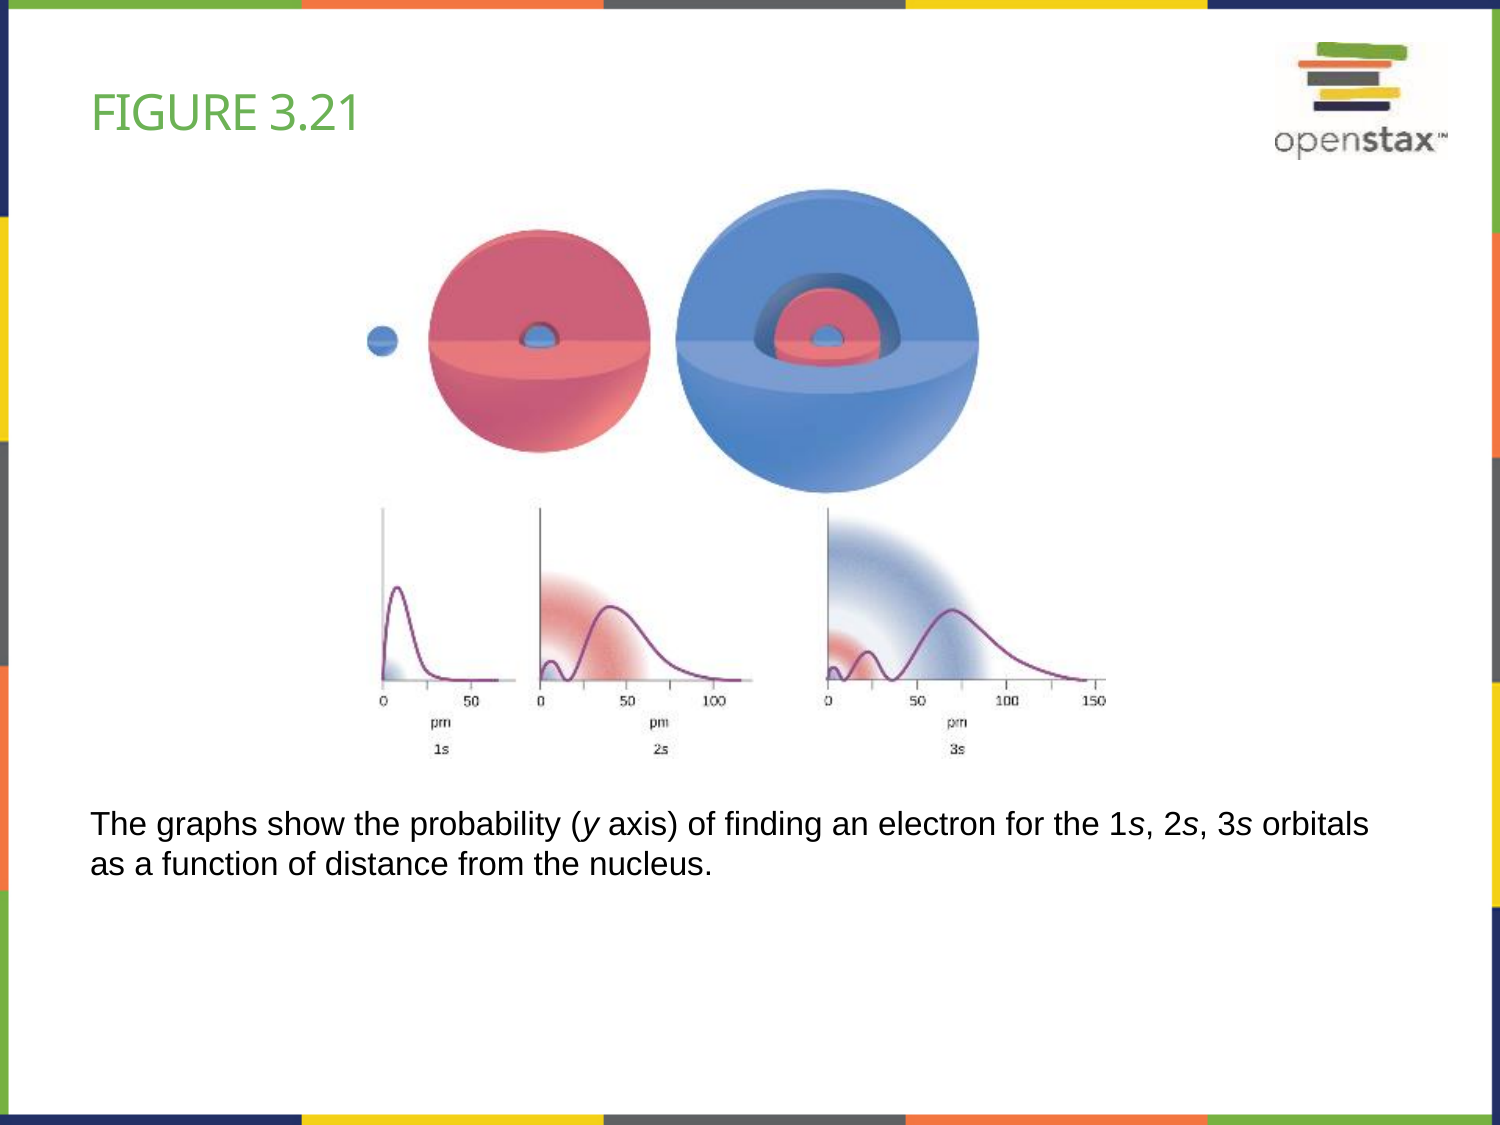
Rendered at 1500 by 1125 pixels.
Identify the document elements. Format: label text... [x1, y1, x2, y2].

picture [0, 0, 1500, 1125]
title Figure 3.21 [75, 39, 1398, 148]
list The graphs show the probability (y axis) of finding an electron for the 1s, 2s, 3s orbitals as a function of distance from the nucleus. [75, 794, 1398, 986]
